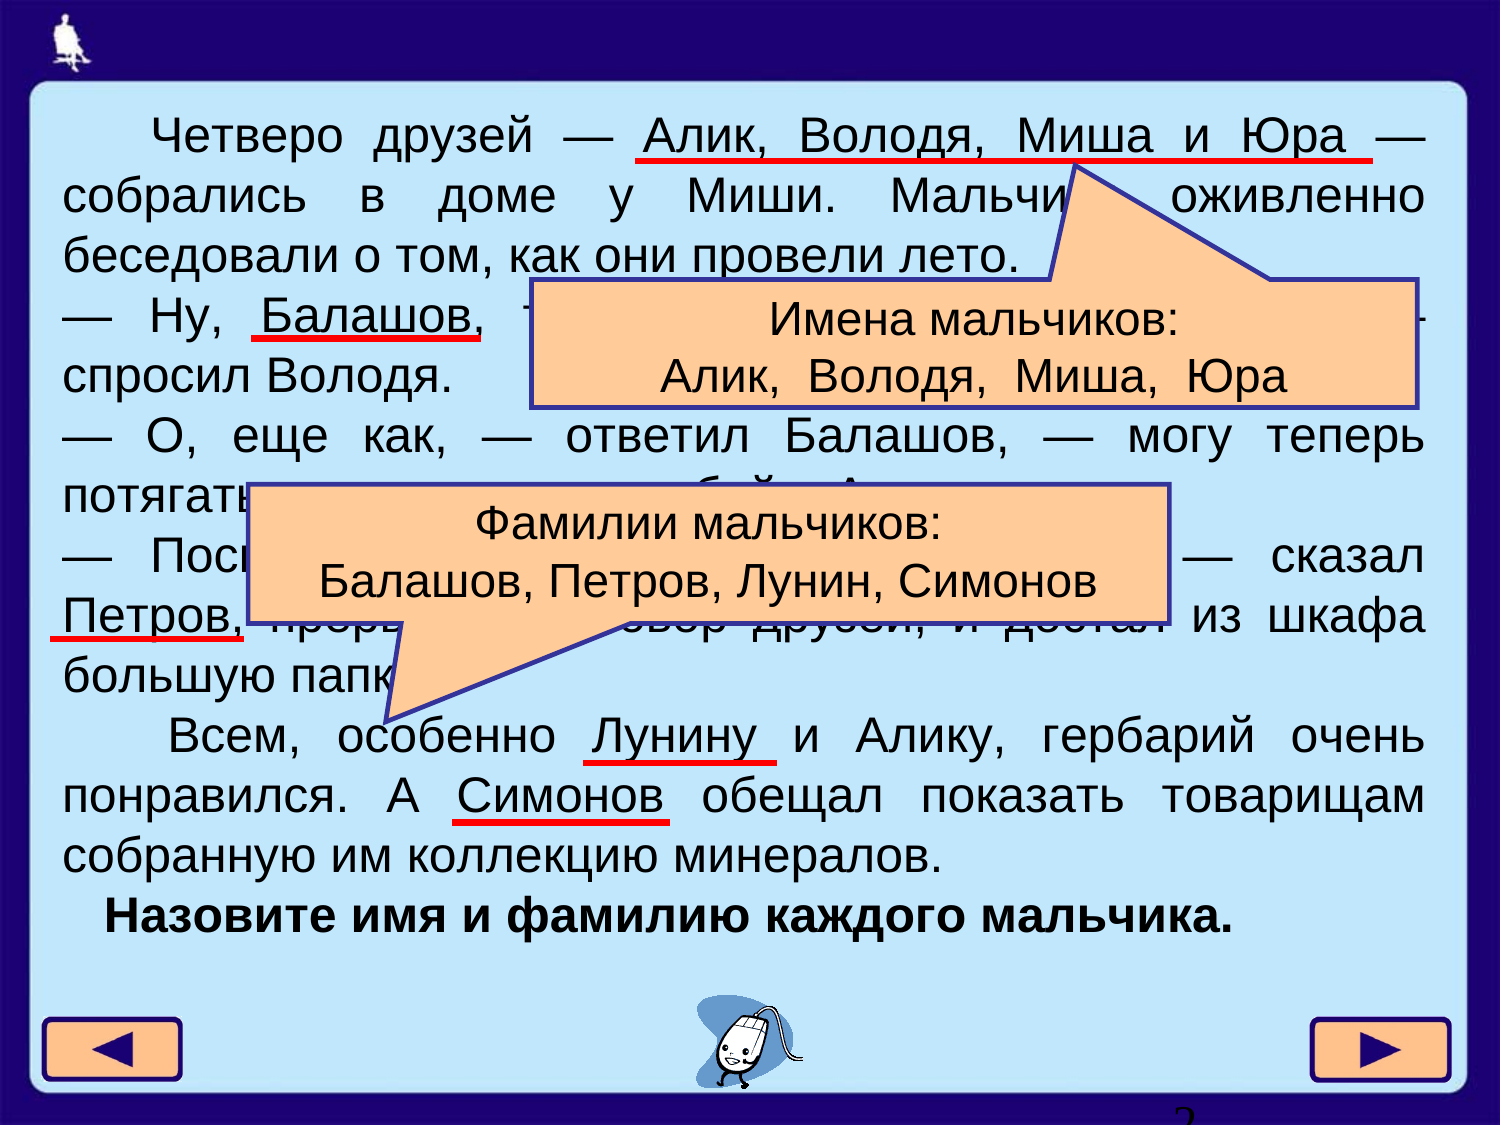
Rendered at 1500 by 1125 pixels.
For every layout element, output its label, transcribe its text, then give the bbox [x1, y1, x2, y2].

picture [0, 0, 1500, 1125]
text_box Фамилии мальчиков: Балашов, Петров, Лунин, Симонов [248, 484, 1170, 722]
text_box Четверо друзей — Алик, Володя, Миша и Юра — собрались в доме у Миши. Мальчики оживленно беседовали о том, как они провели лето. — Ну, Балашов, ты, наконец, научился плавать? — спросил Володя. — О, еще как, — ответил Балашов, — могу теперь потягаться в плавании с тобой и Аликом. — Посмотрите, какой я гербарий собрал, — сказал Петров, прерывая разговор друзей, и достал из шкафа большую папку. Всем, особенно Лунину и Алику, гербарий очень понравился. А Симонов обещал показать товарищам собранную им коллекцию минералов. Назовите имя и фамилию каждого мальчика. [47, 94, 1441, 950]
text_box <номер> [1158, 1082, 1471, 1125]
text_box Имена мальчиков: Алик, Володя, Миша, Юра [531, 165, 1418, 408]
